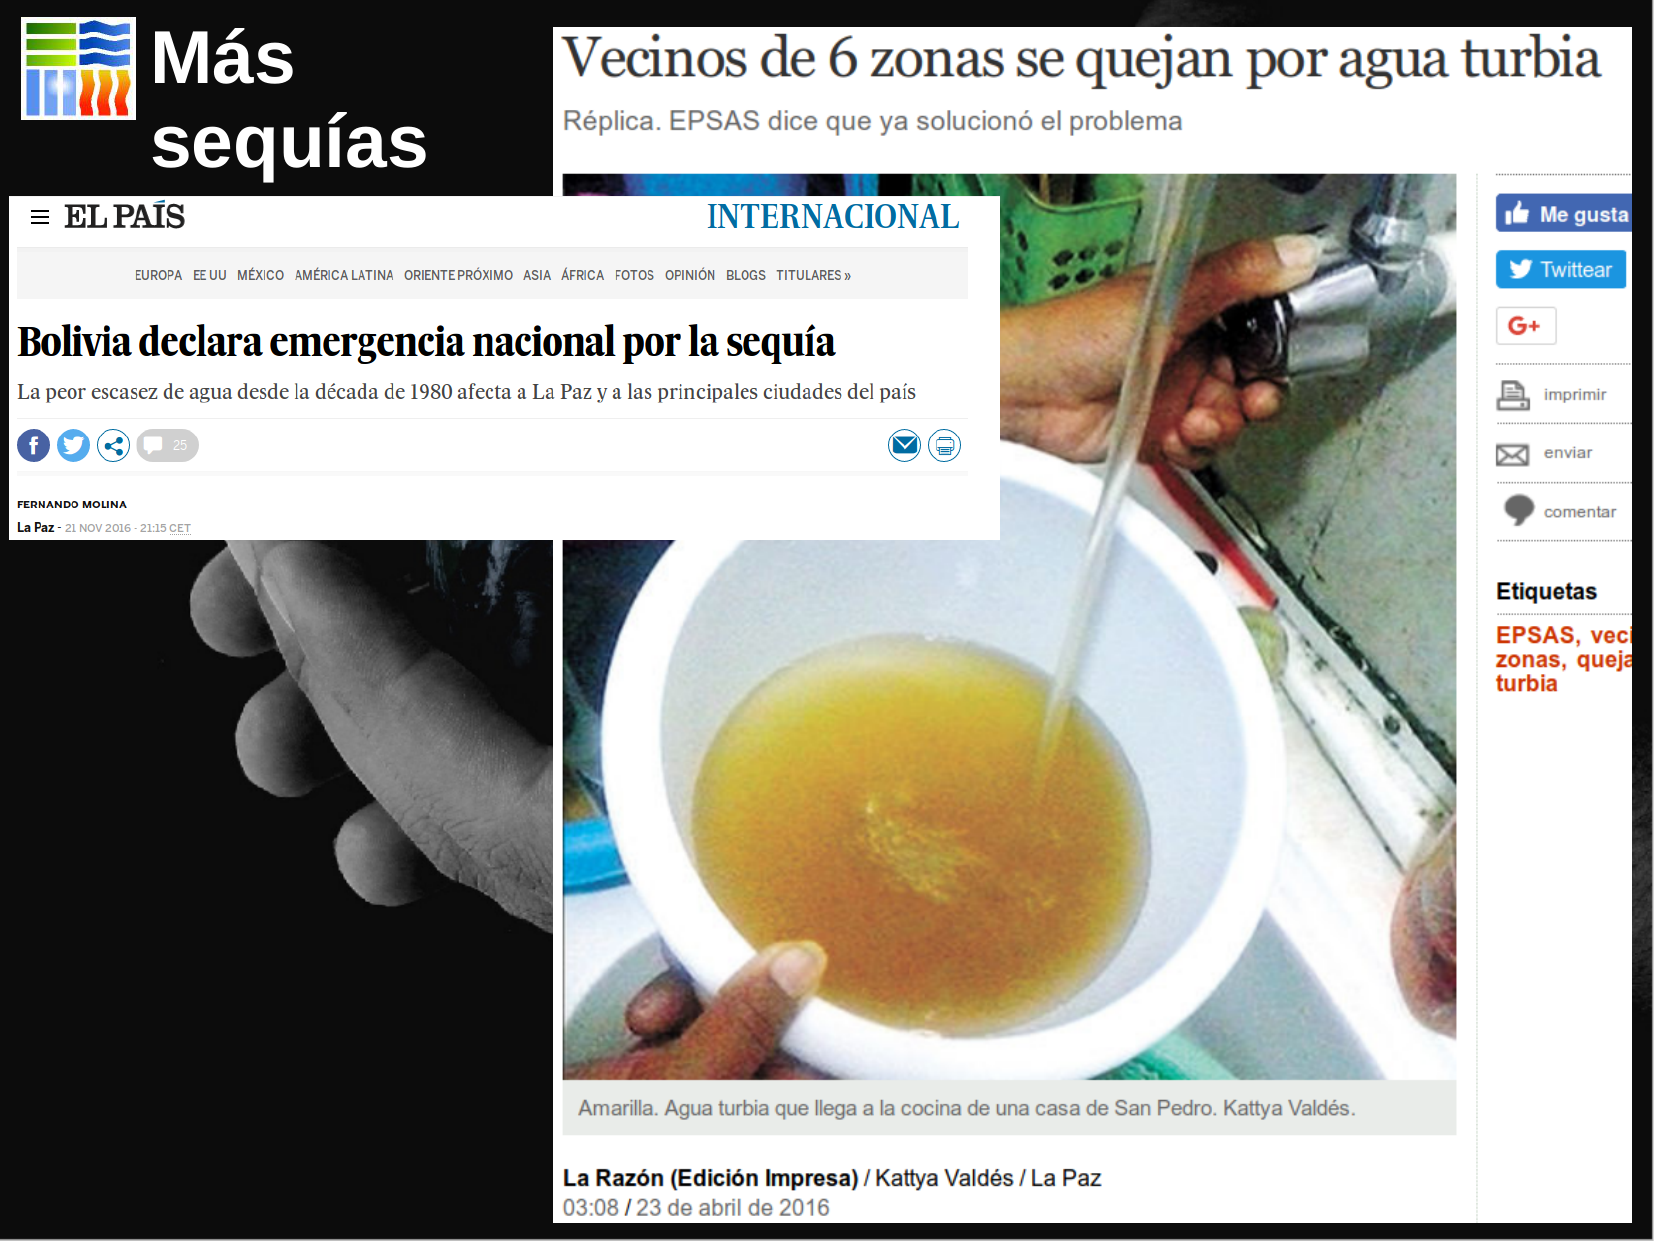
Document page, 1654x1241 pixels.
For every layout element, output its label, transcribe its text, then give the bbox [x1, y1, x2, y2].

title Más sequías [150, 15, 581, 184]
picture [0, 0, 1654, 1241]
